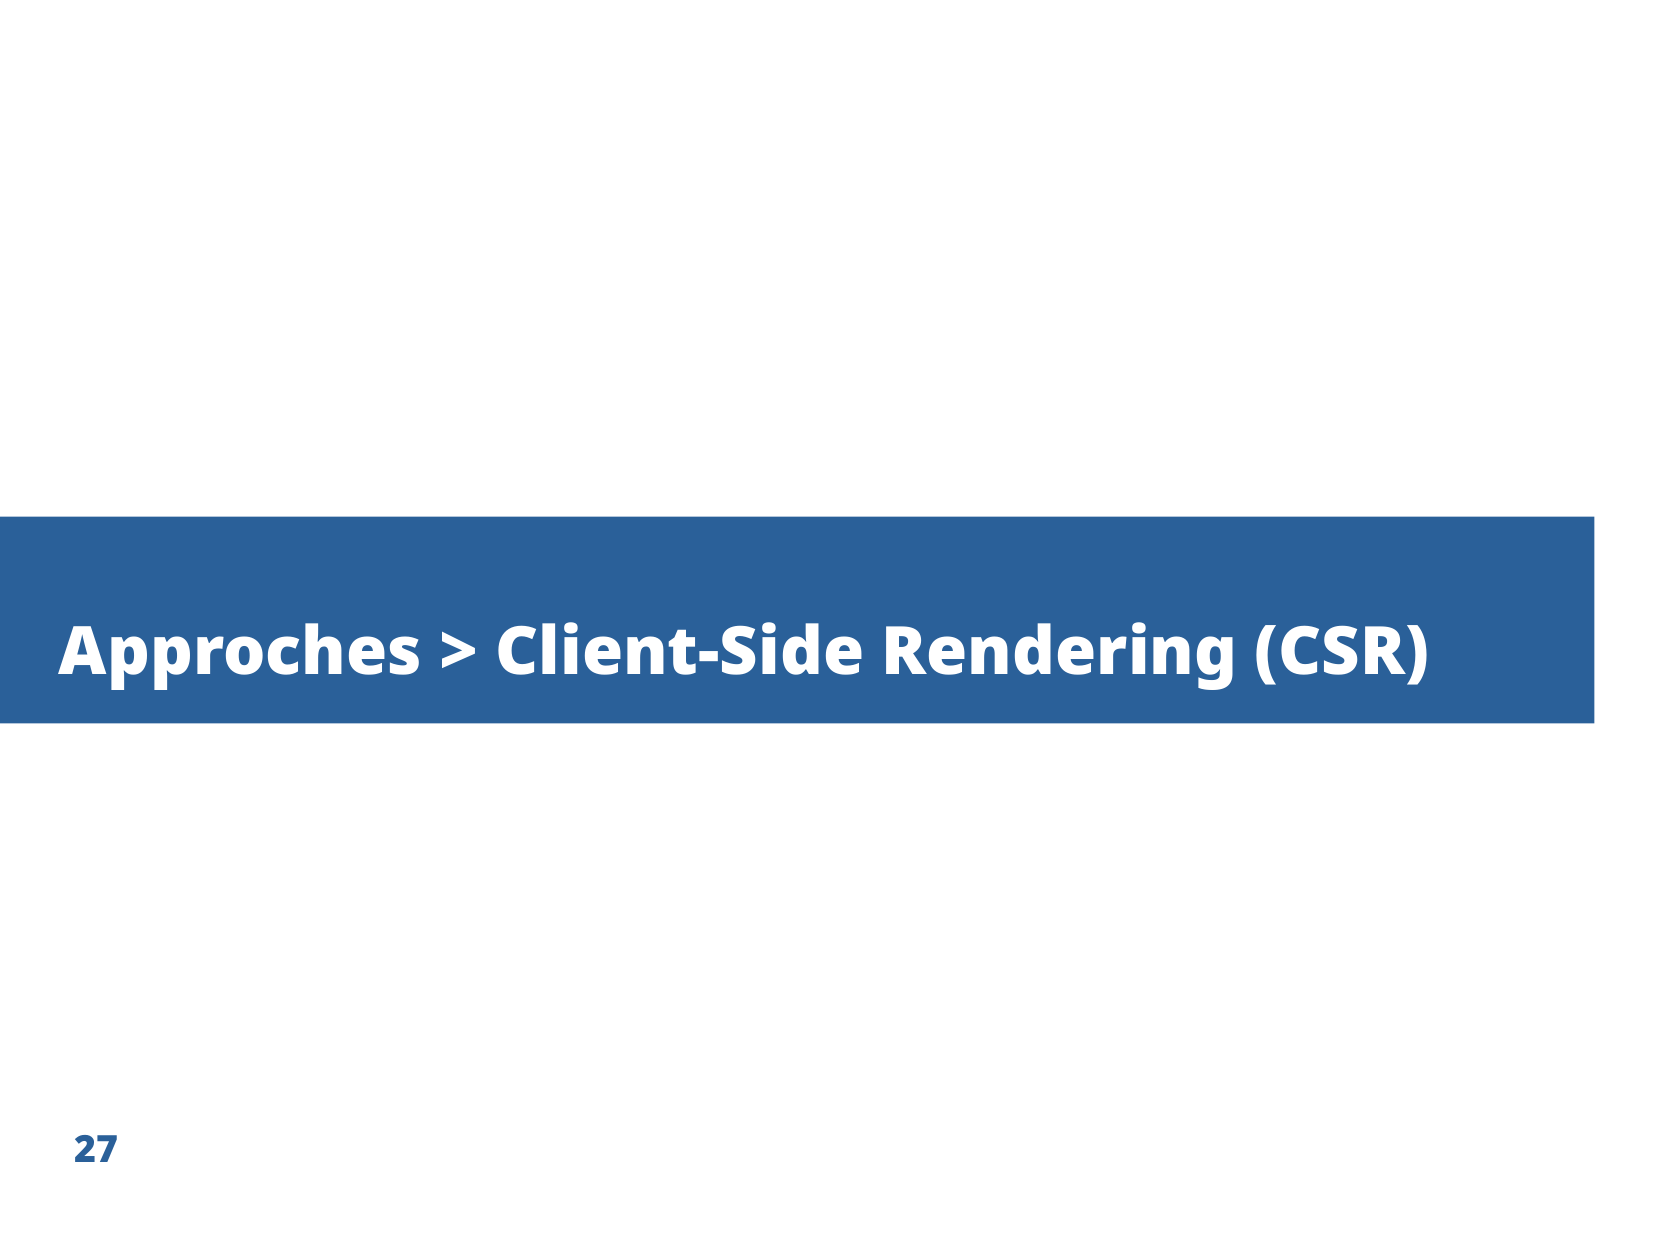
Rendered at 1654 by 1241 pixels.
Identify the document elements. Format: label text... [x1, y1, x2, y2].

title Approches > Client-Side Rendering (CSR) [59, 546, 1595, 694]
